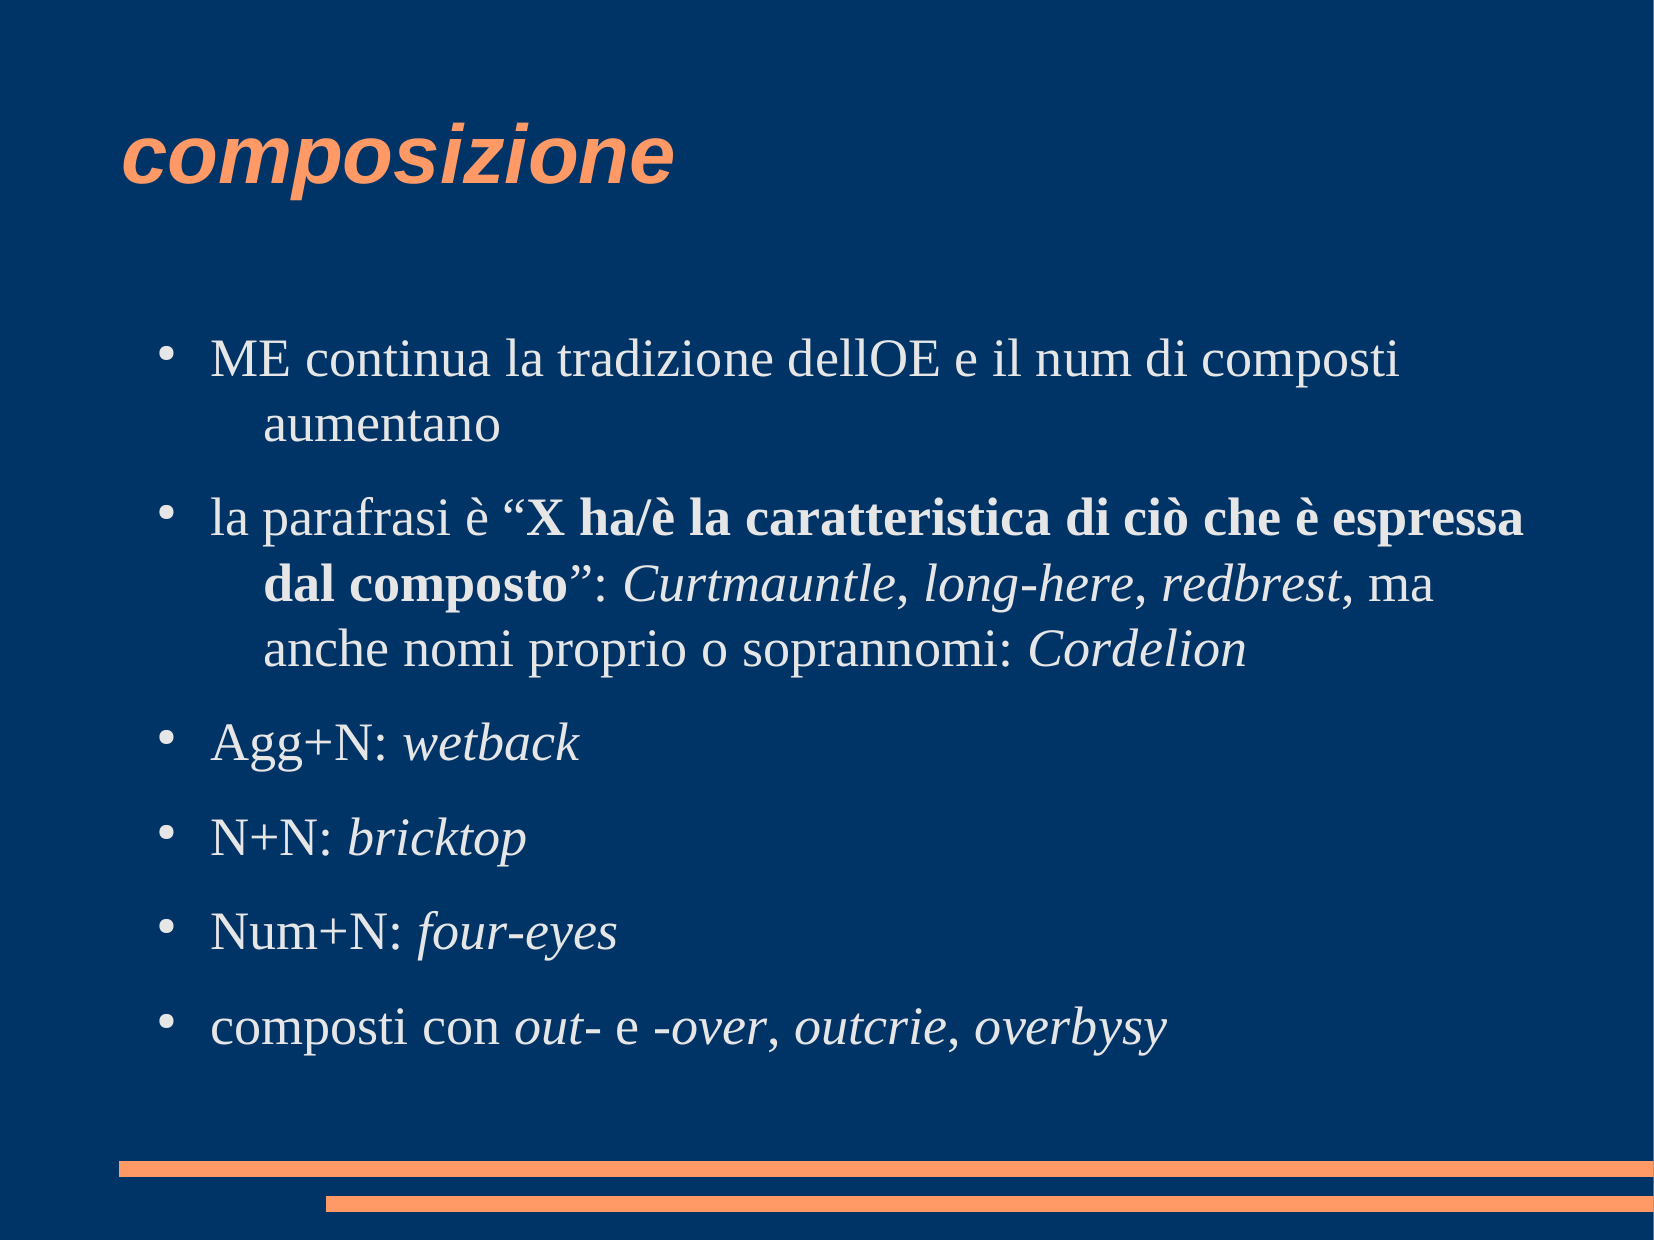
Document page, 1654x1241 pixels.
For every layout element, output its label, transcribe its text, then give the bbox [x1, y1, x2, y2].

list ME continua la tradizione dellOE e il num di composti aumentano la parafrasi è “X ha/è la caratteristica di ciò che è espressa dal composto”: Curtmauntle, long-here, redbrest, ma anche nomi proprio o soprannomi: Cordelion Agg+N: wetback N+N: bricktop Num+N: four-eyes composti con out- e -over, outcrie, overbysy [121, 322, 1561, 1189]
title composizione [121, 53, 1534, 246]
